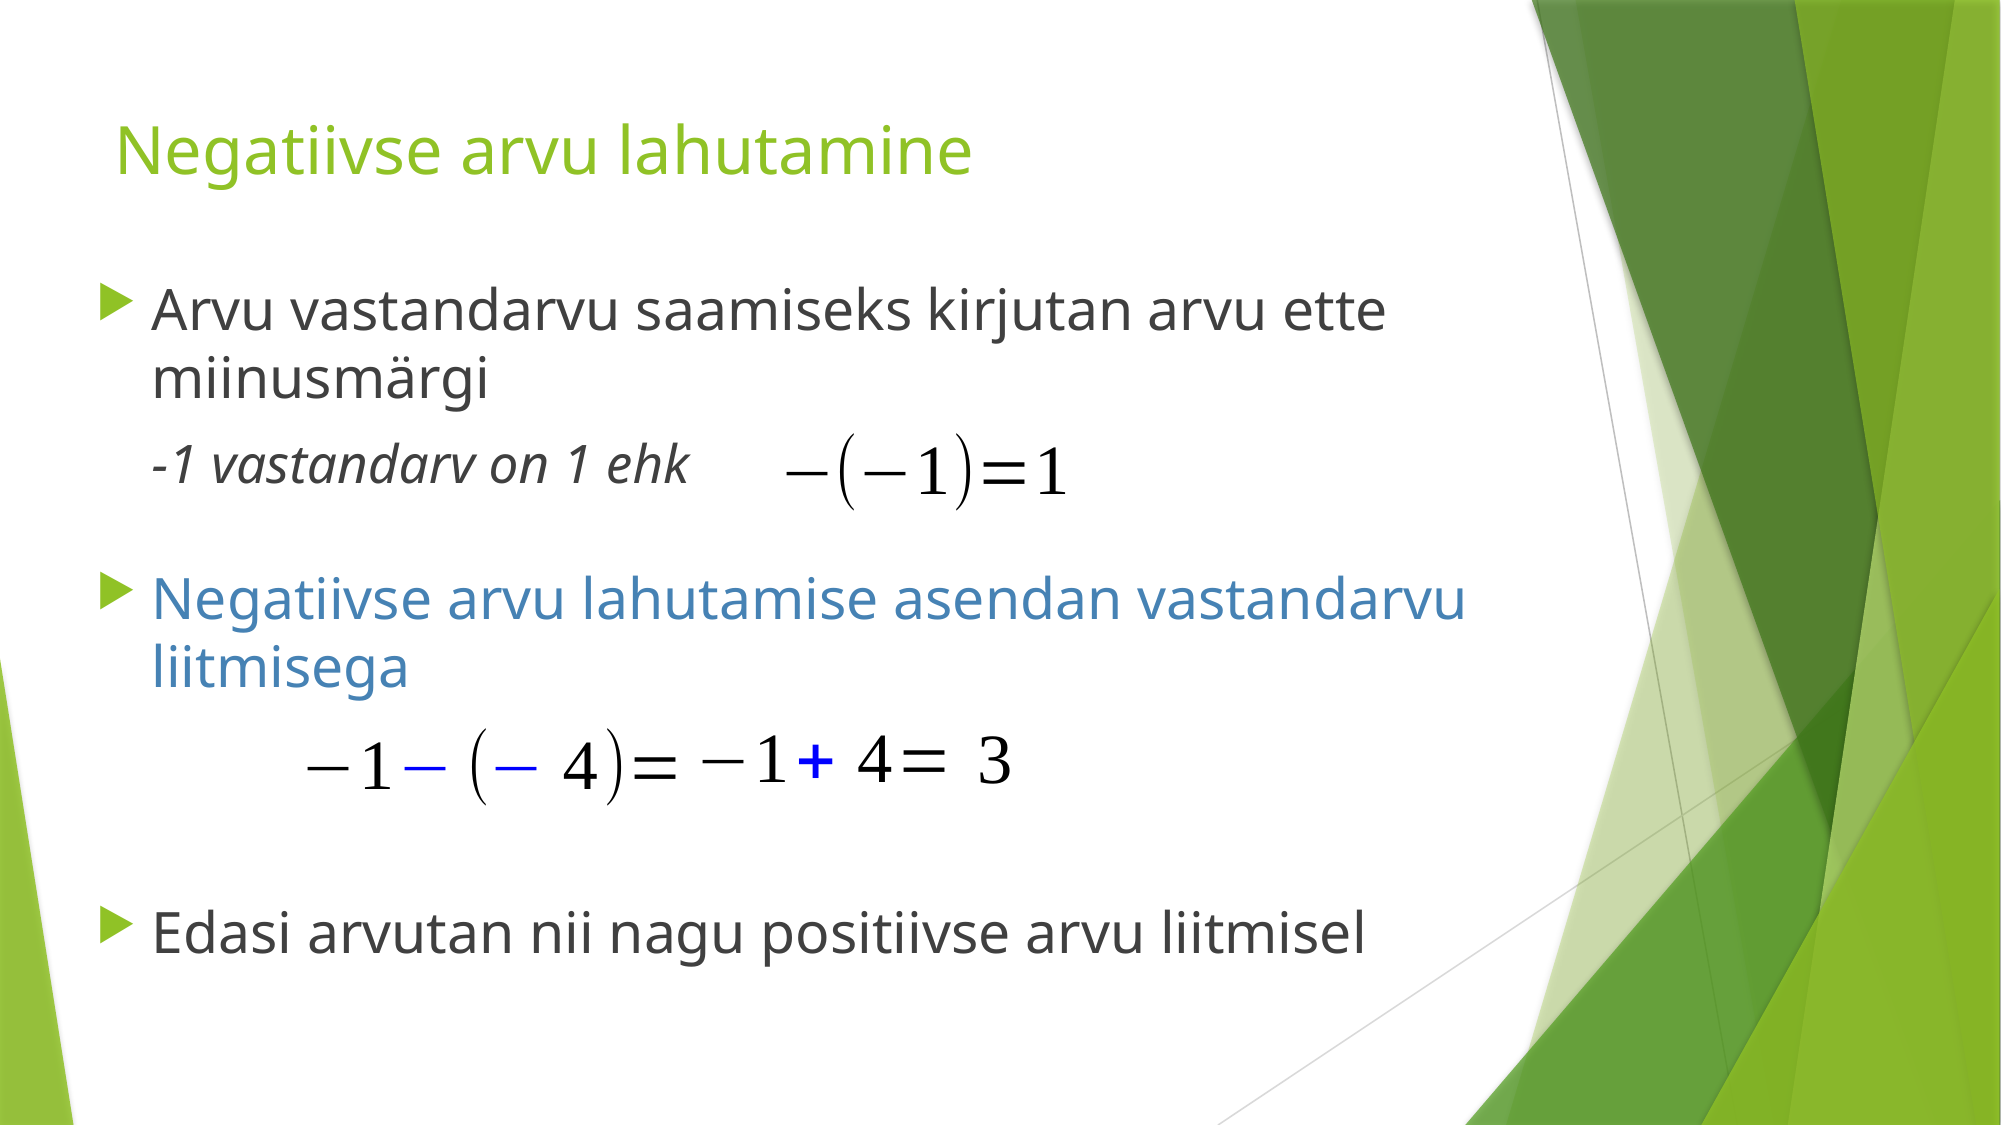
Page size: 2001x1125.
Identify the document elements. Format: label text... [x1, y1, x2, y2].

chart [773, 429, 1076, 515]
title Negatiivse arvu lahutamine [99, 99, 1613, 237]
list Arvu vastandarvu saamiseks kirjutan arvu ette miinusmärgi -1 vastandarv on 1 ehk Negatiivse arvu lahutamise asendan vastandarvu liitmisega Edasi arvutan nii nagu positiivse arvu liitmisel [81, 265, 1595, 975]
chart [970, 720, 1019, 799]
chart [295, 719, 960, 810]
